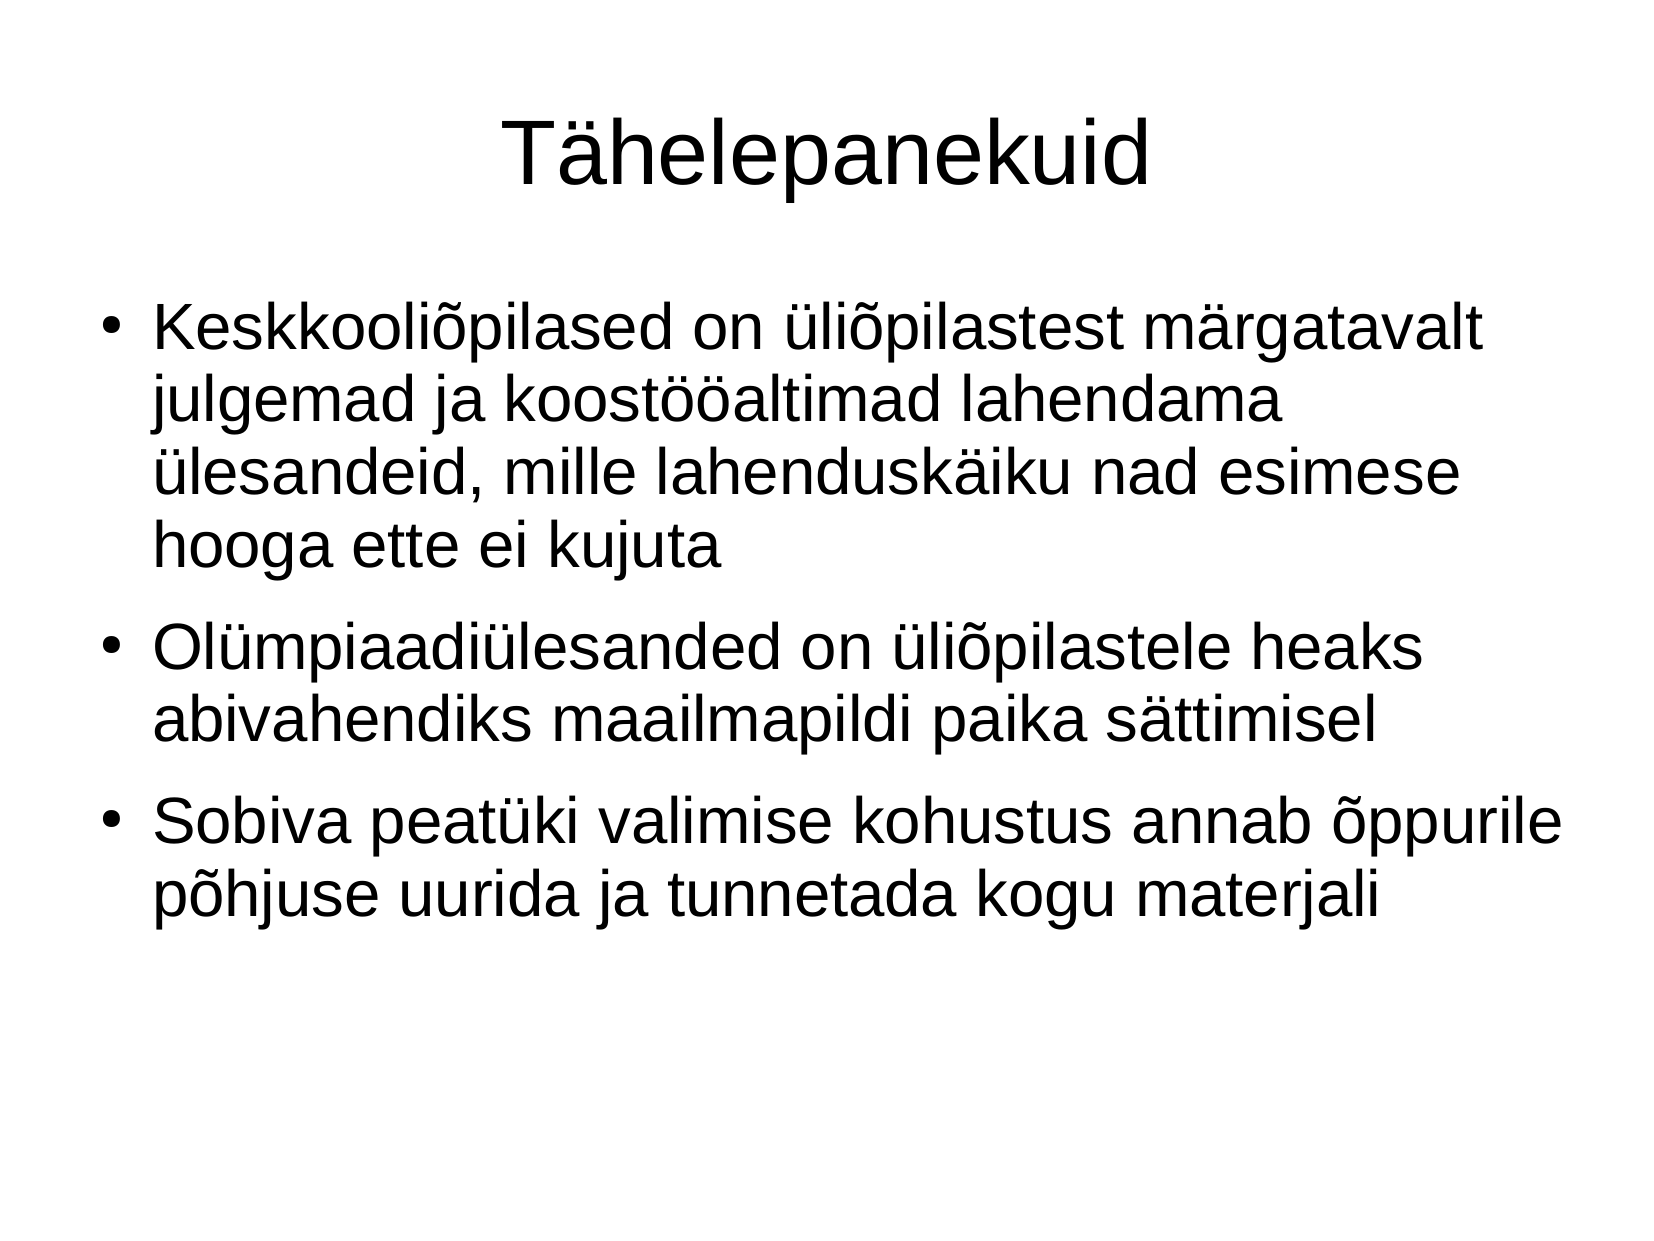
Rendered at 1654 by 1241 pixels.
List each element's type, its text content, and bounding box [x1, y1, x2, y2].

title Tähelepanekuid [82, 49, 1571, 257]
list Keskkooliõpilased on üliõpilastest märgatavalt julgemad ja koostööaltimad lahendama ülesandeid, mille lahenduskäiku nad esimese hooga ette ei kujuta Olümpiaadiülesanded on üliõpilastele heaks abivahendiks maailmapildi paika sättimisel Sobiva peatüki valimise kohustus annab õppurile põhjuse uurida ja tunnetada kogu materjali [82, 290, 1571, 1010]
